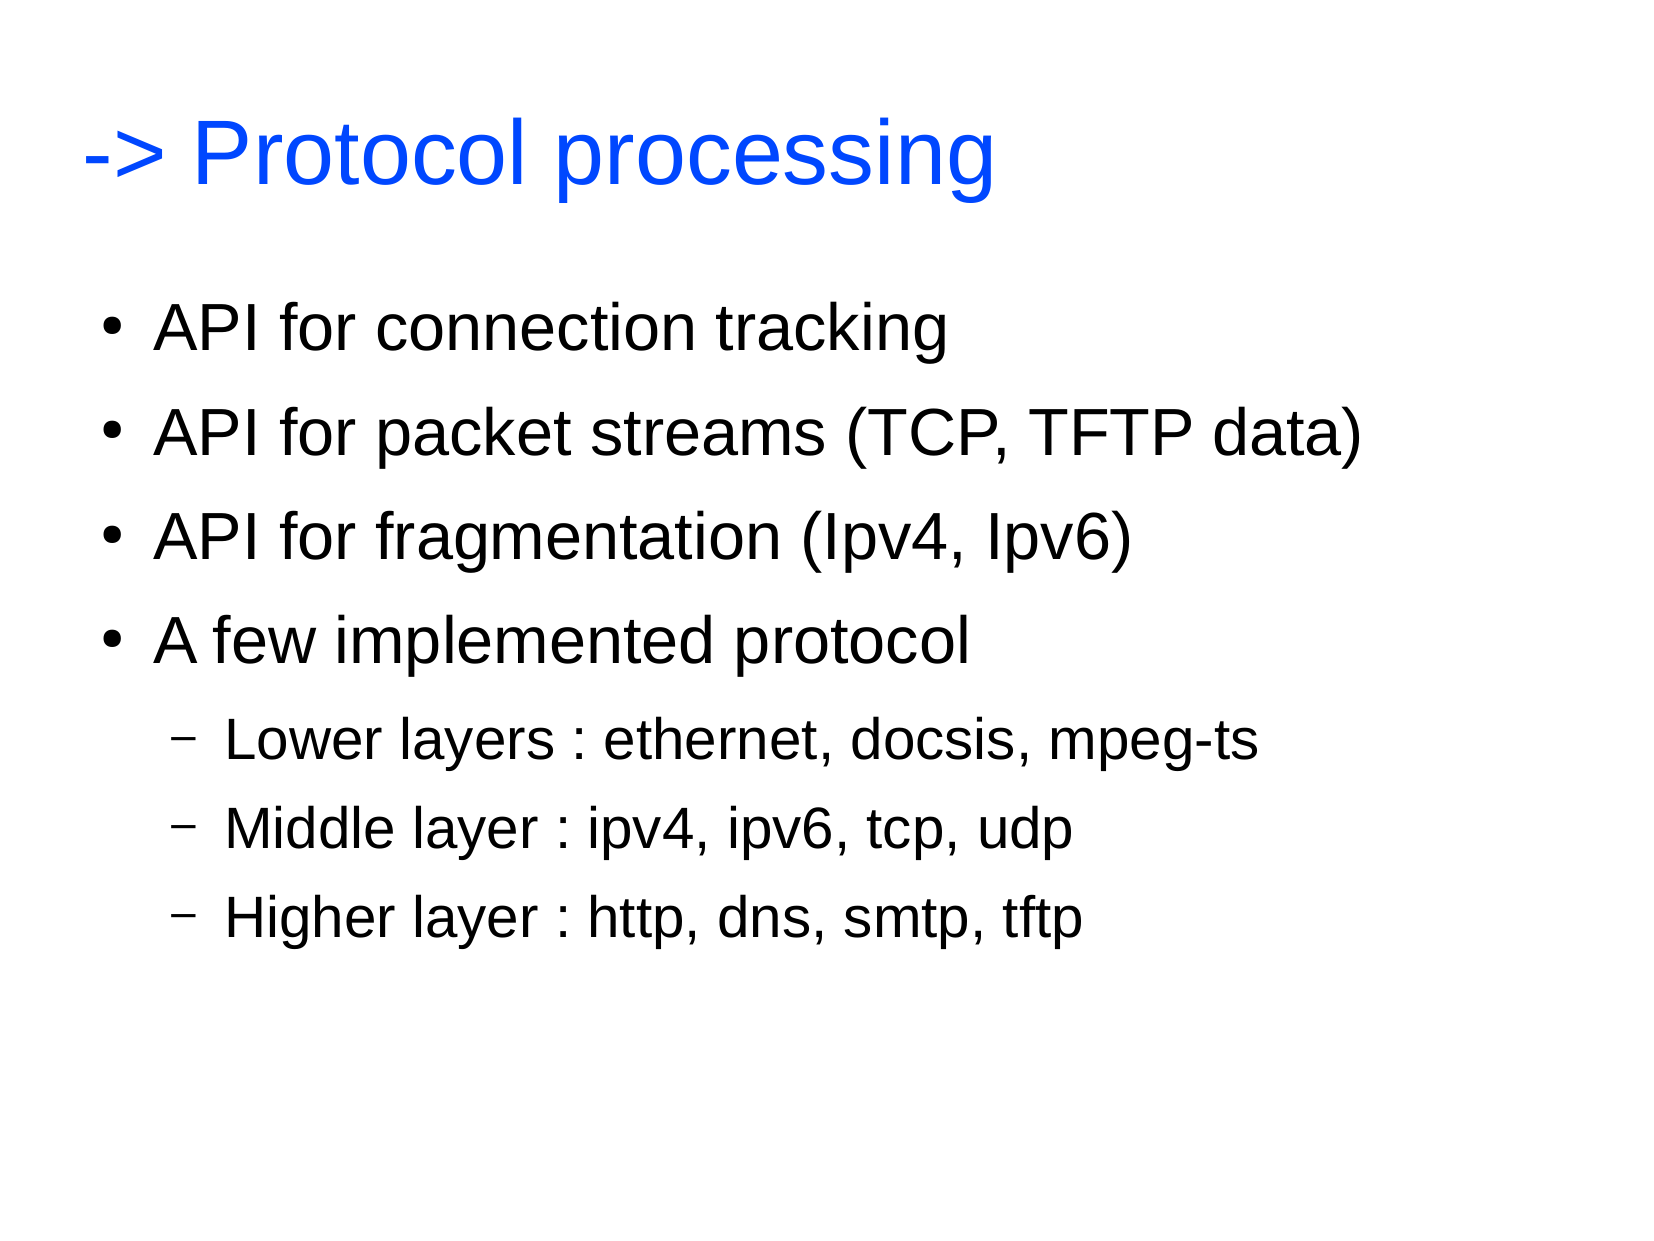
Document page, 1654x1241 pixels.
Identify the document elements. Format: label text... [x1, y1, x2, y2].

list API for connection tracking API for packet streams (TCP, TFTP data) API for fragmentation (Ipv4, Ipv6) A few implemented protocol Lower layers : ethernet, docsis, mpeg-ts Middle layer : ipv4, ipv6, tcp, udp Higher layer : http, dns, smtp, tftp [82, 290, 1571, 1109]
title -> Protocol processing [82, 49, 1571, 257]
